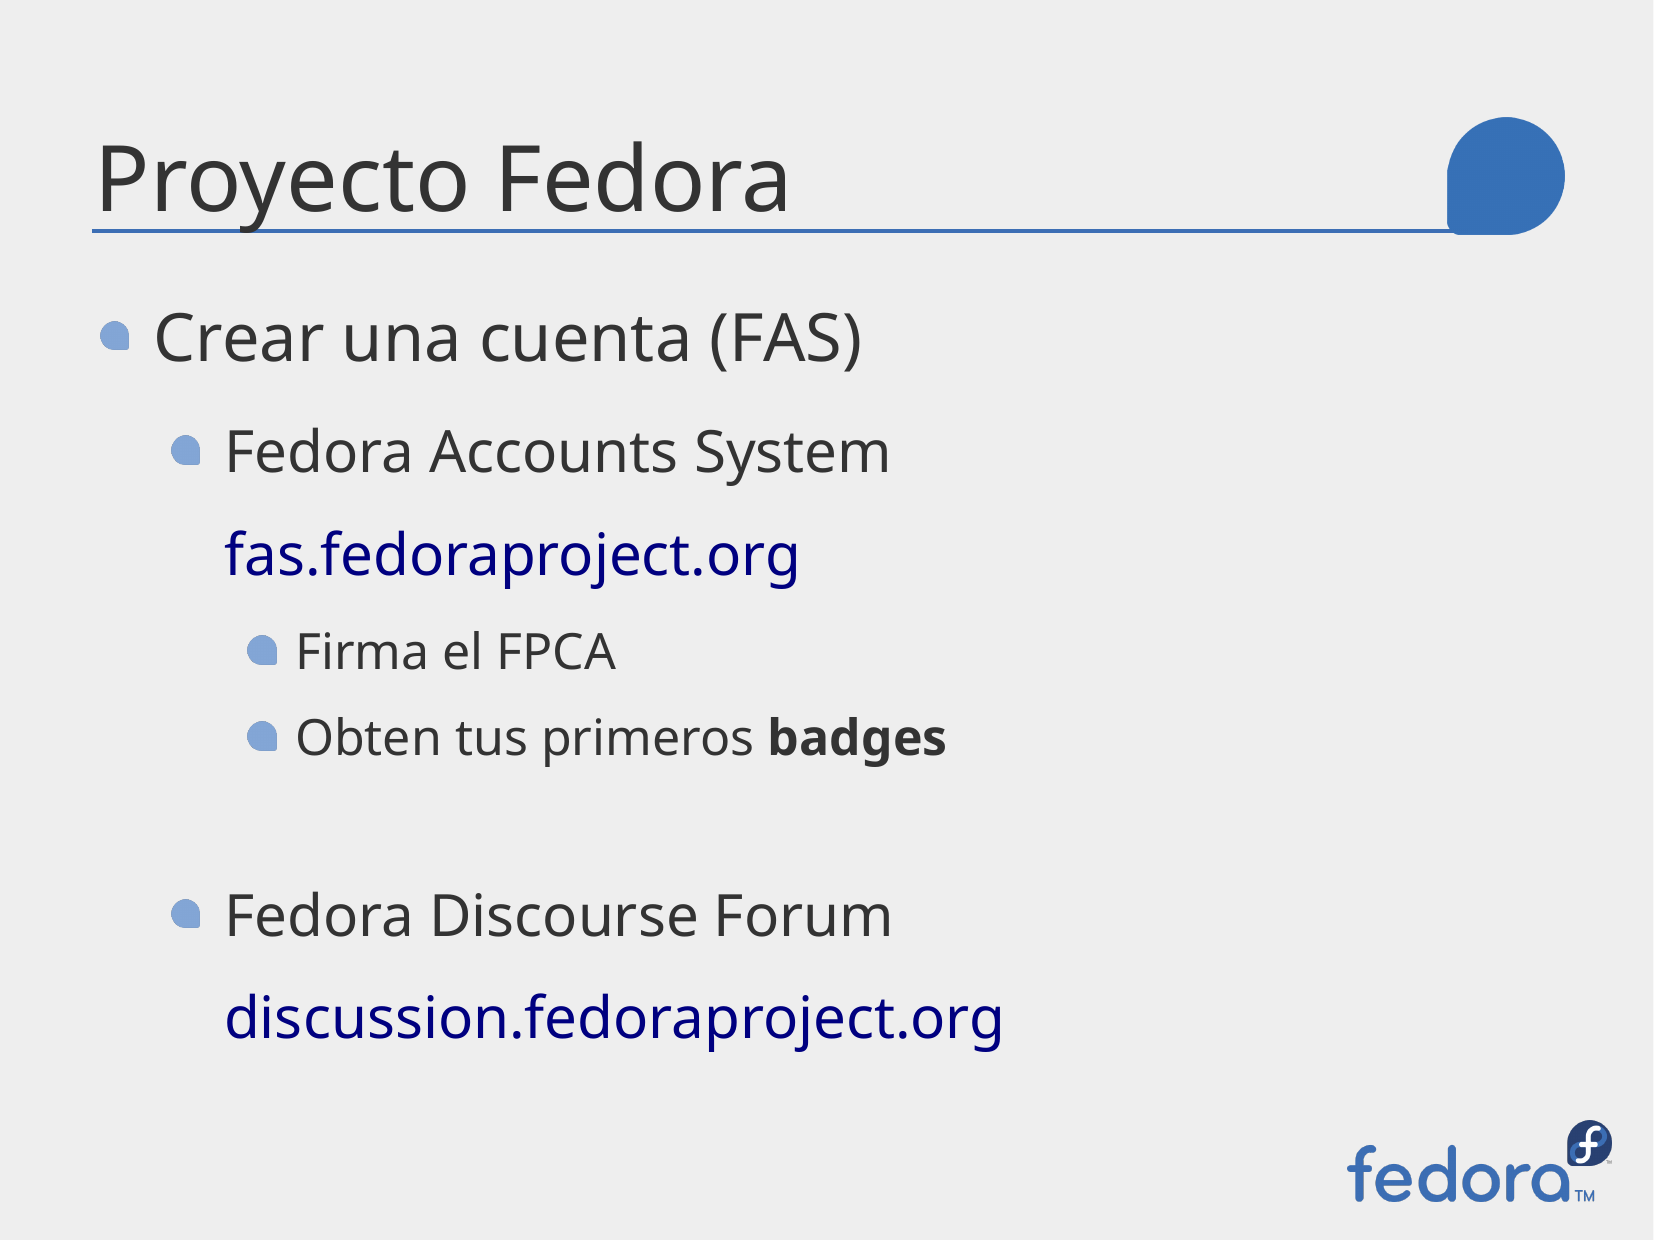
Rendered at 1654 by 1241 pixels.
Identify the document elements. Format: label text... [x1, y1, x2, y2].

title Proyecto Fedora [94, 100, 1426, 251]
list Crear una cuenta (FAS) Fedora Accounts System fas.fedoraproject.org Firma el FPCA Obten tus primeros badges Fedora Discourse Forum discussion.fedoraproject.org [82, 290, 1571, 1094]
picture [1347, 1120, 1612, 1202]
picture [1447, 117, 1565, 235]
